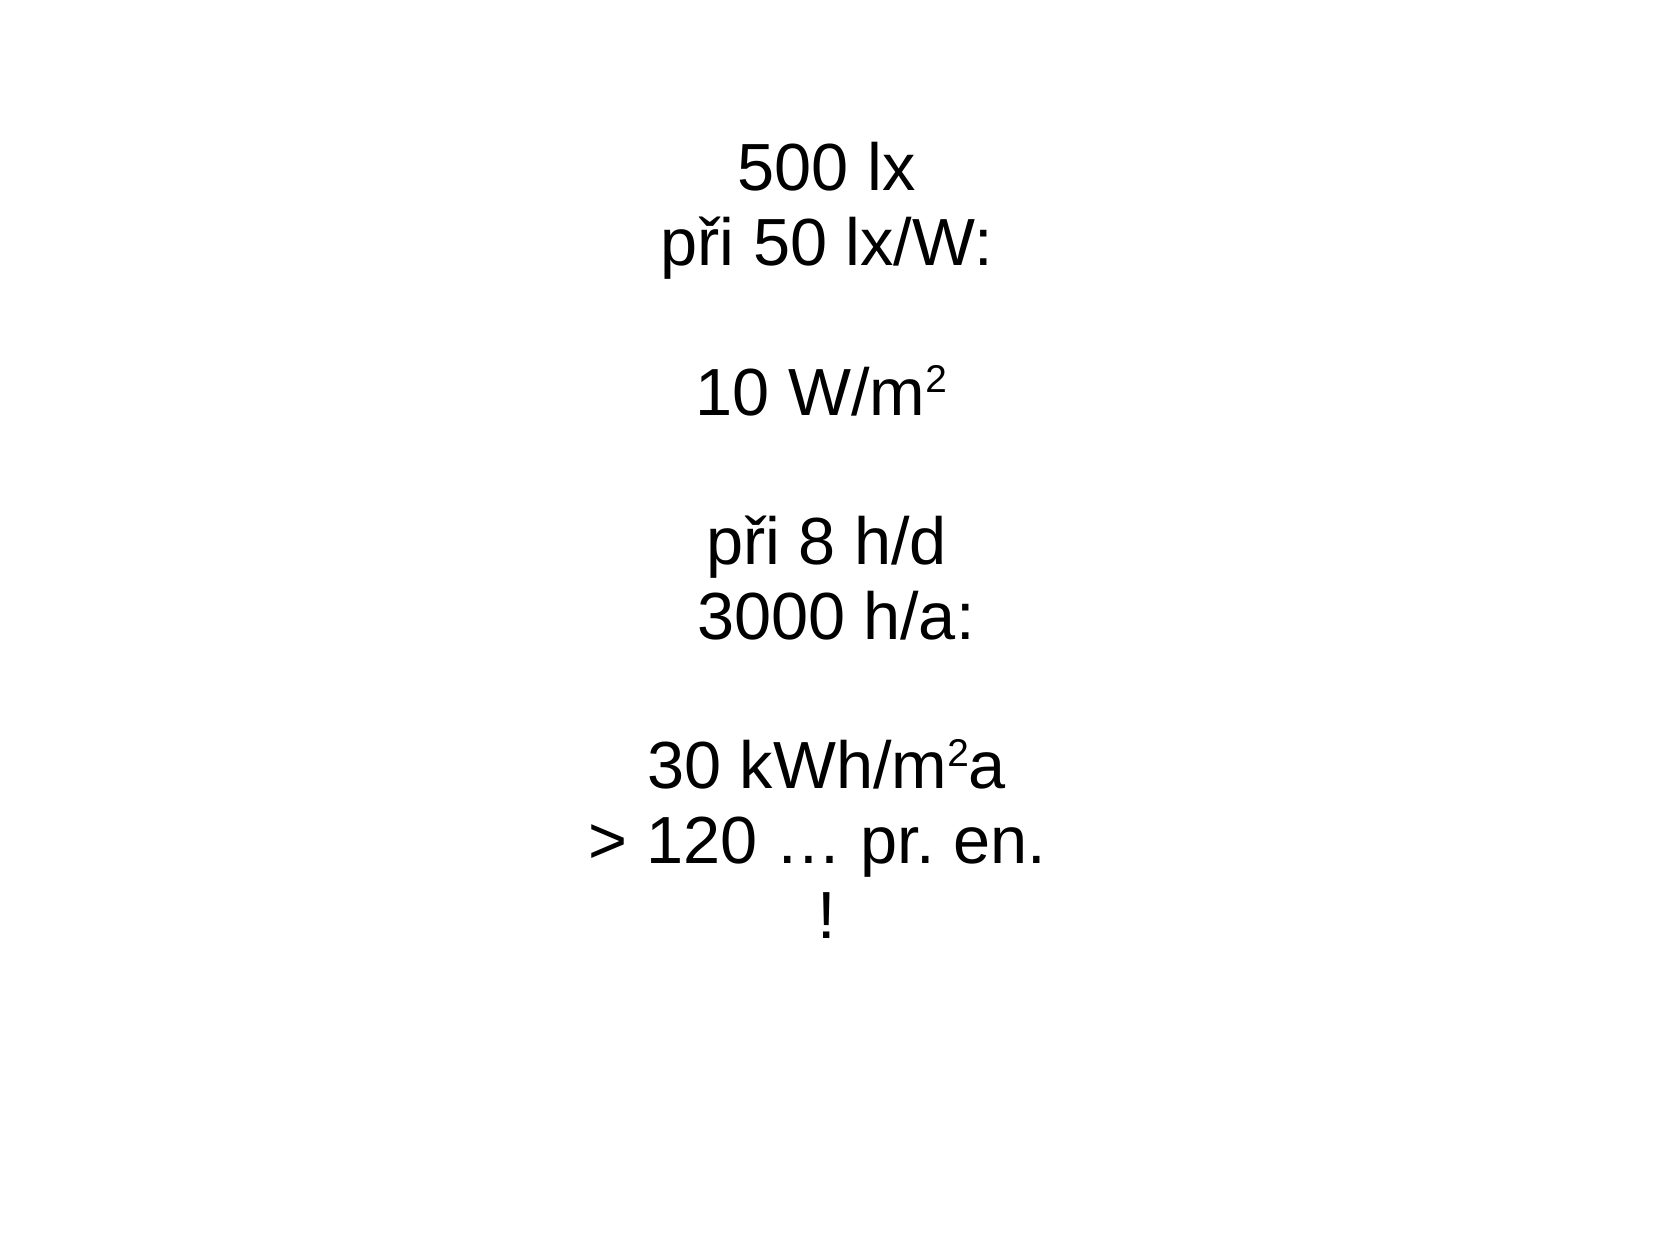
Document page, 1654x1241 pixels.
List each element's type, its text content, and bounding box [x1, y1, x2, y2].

subtitle 500 lx při 50 lx/W: 10 W/m2 při 8 h/d 3000 h/a: 30 kWh/m2a > 120 … pr. en. ! [82, 56, 1571, 1102]
